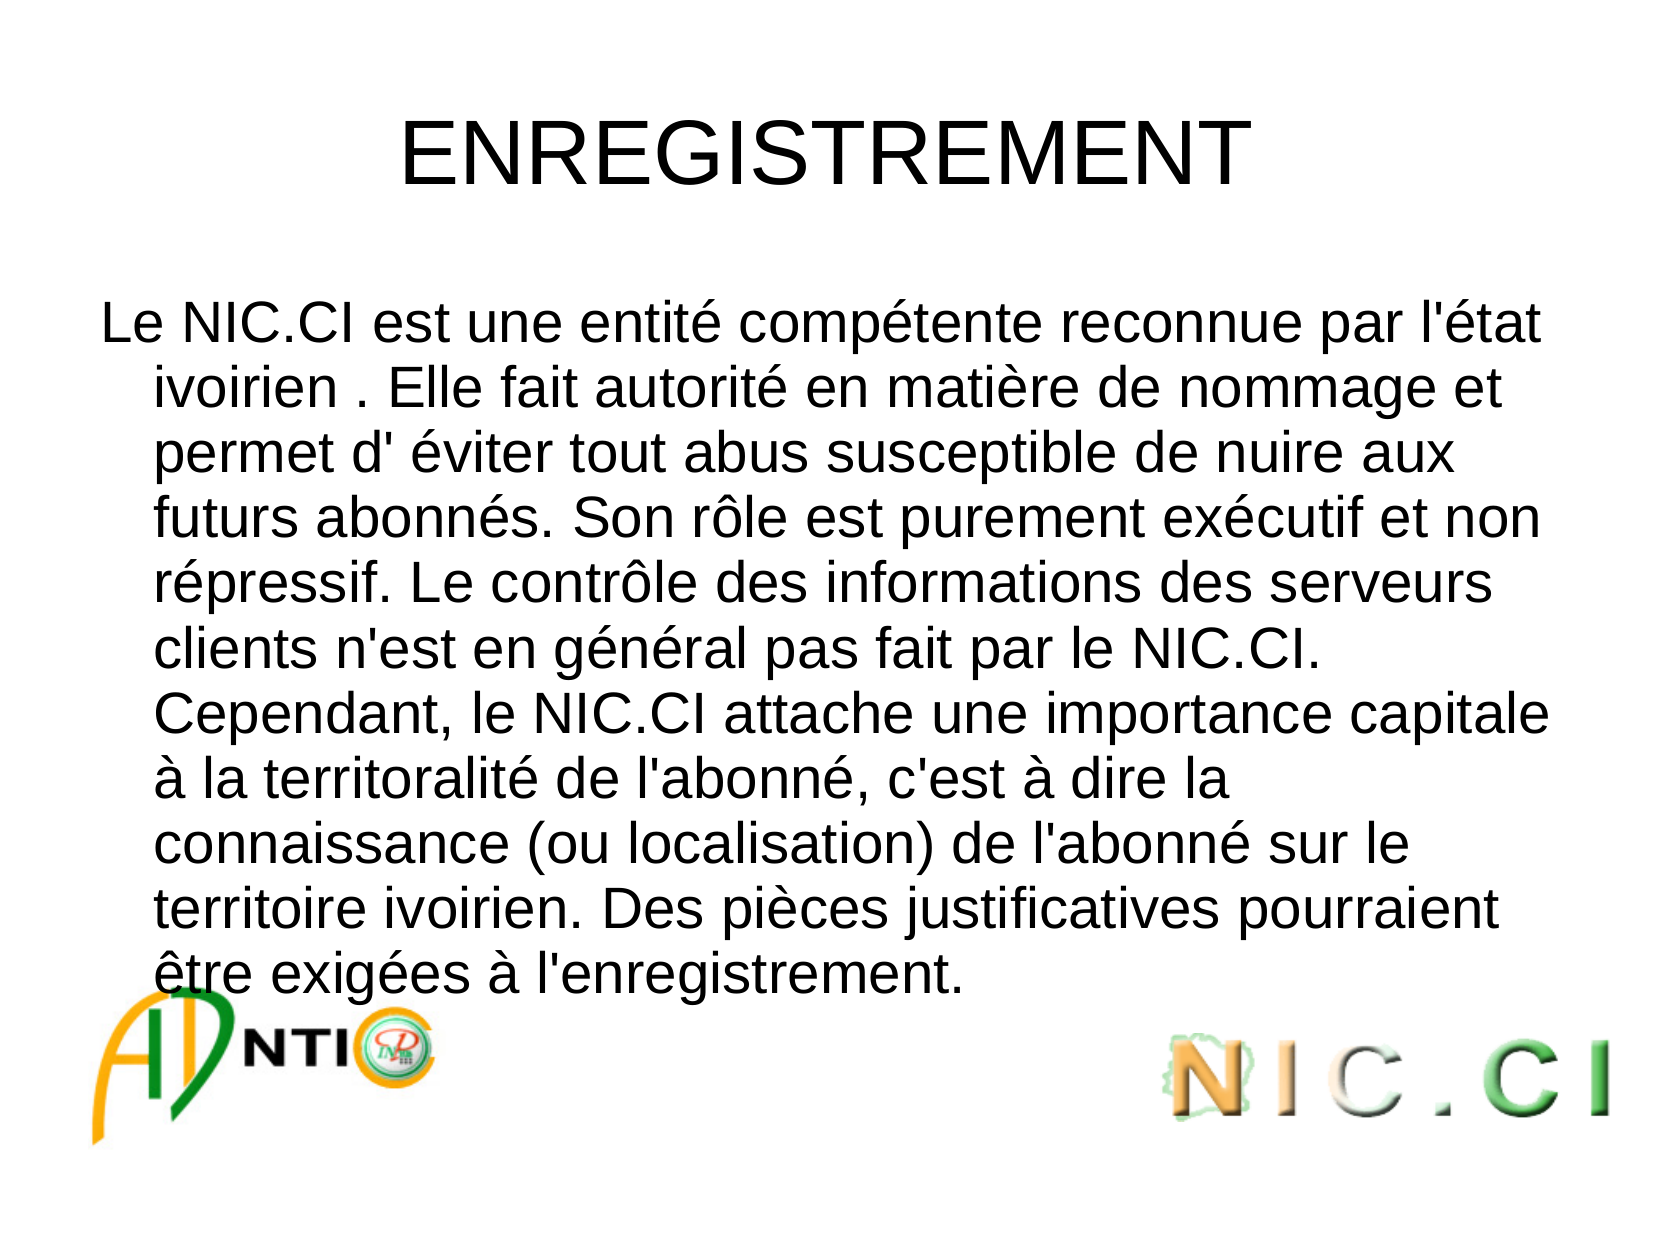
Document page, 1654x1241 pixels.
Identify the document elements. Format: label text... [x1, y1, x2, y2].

list Le NIC.CI est une entité compétente reconnue par l'état ivoirien . Elle fait autorité en matière de nommage et permet d' éviter tout abus susceptible de nuire aux futurs abonnés. Son rôle est purement exécutif et non répressif. Le contrôle des informations des serveurs clients n'est en général pas fait par le NIC.CI. Cependant, le NIC.CI attache une importance capitale à la territoralité de l'abonné, c'est à dire la connaissance (ou localisation) de l'abonné sur le territoire ivoirien. Des pièces justificatives pourraient être exigées à l'enregistrement. [82, 290, 1571, 1241]
title ENREGISTREMENT [82, 56, 1571, 250]
picture [1151, 1033, 1625, 1123]
